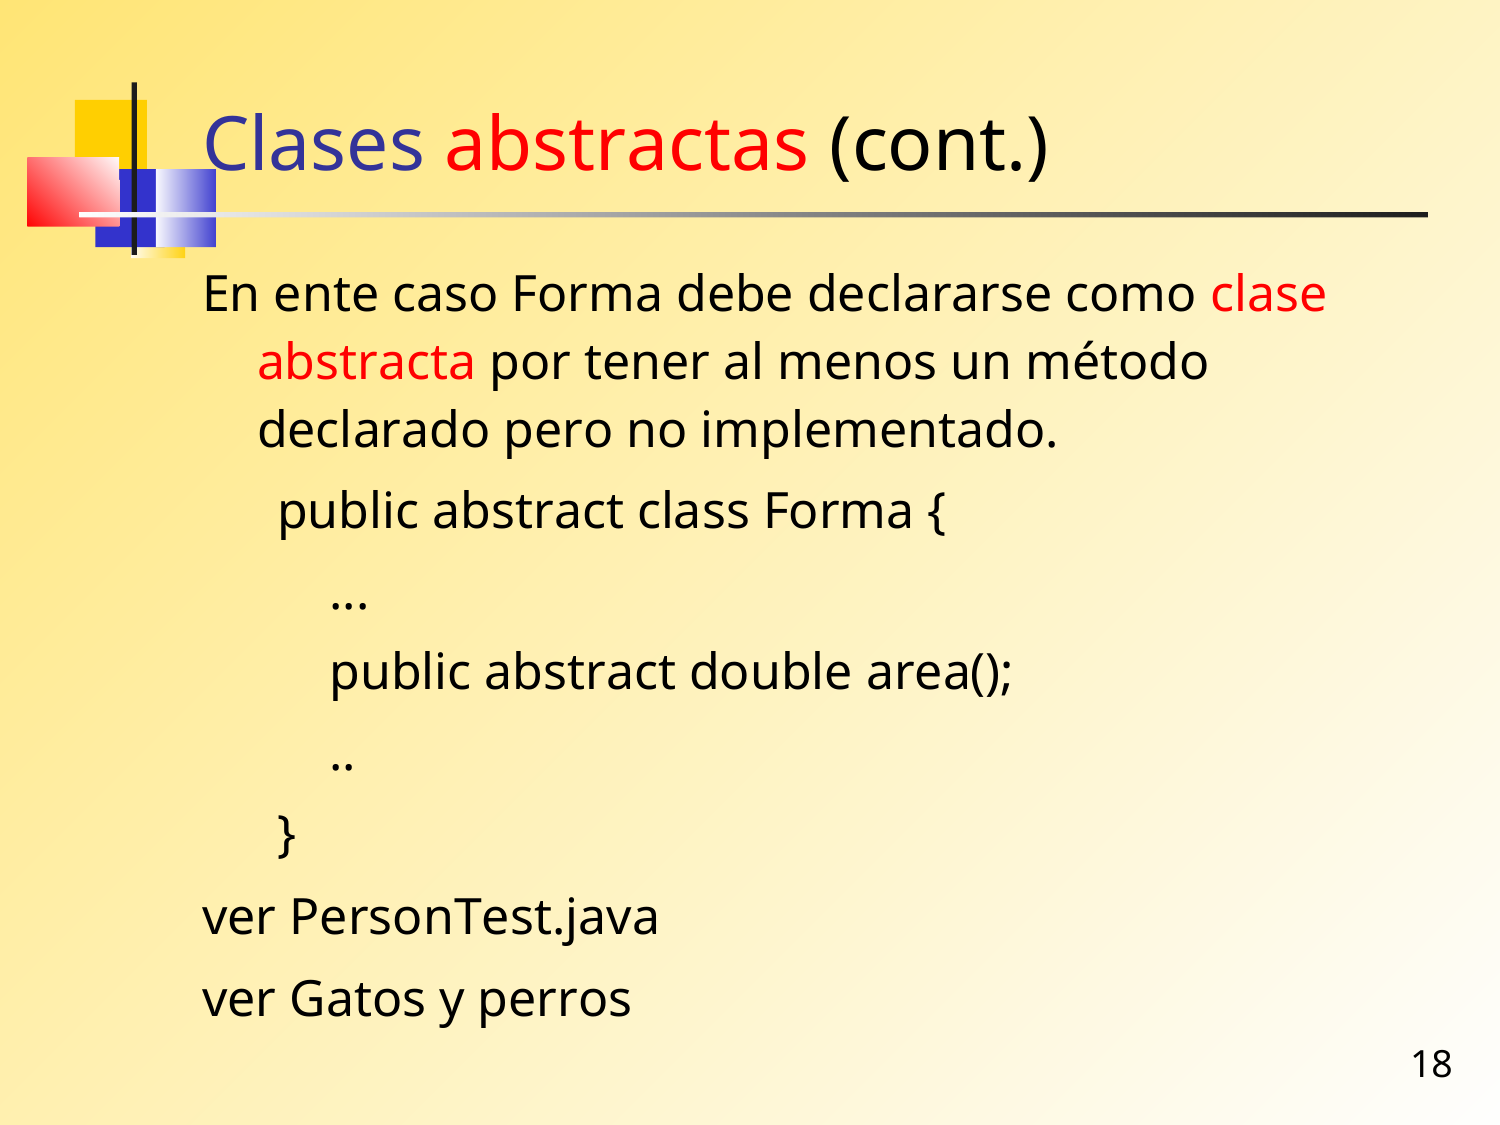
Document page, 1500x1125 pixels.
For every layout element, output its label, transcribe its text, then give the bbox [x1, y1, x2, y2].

list En ente caso Forma debe declararse como clase abstracta por tener al menos un método declarado pero no implementado. public abstract class Forma { ... public abstract double area(); .. } ver PersonTest.java ver Gatos y perros [187, 249, 1463, 1013]
title Clases abstractas (cont.)‏ [187, 37, 1466, 201]
